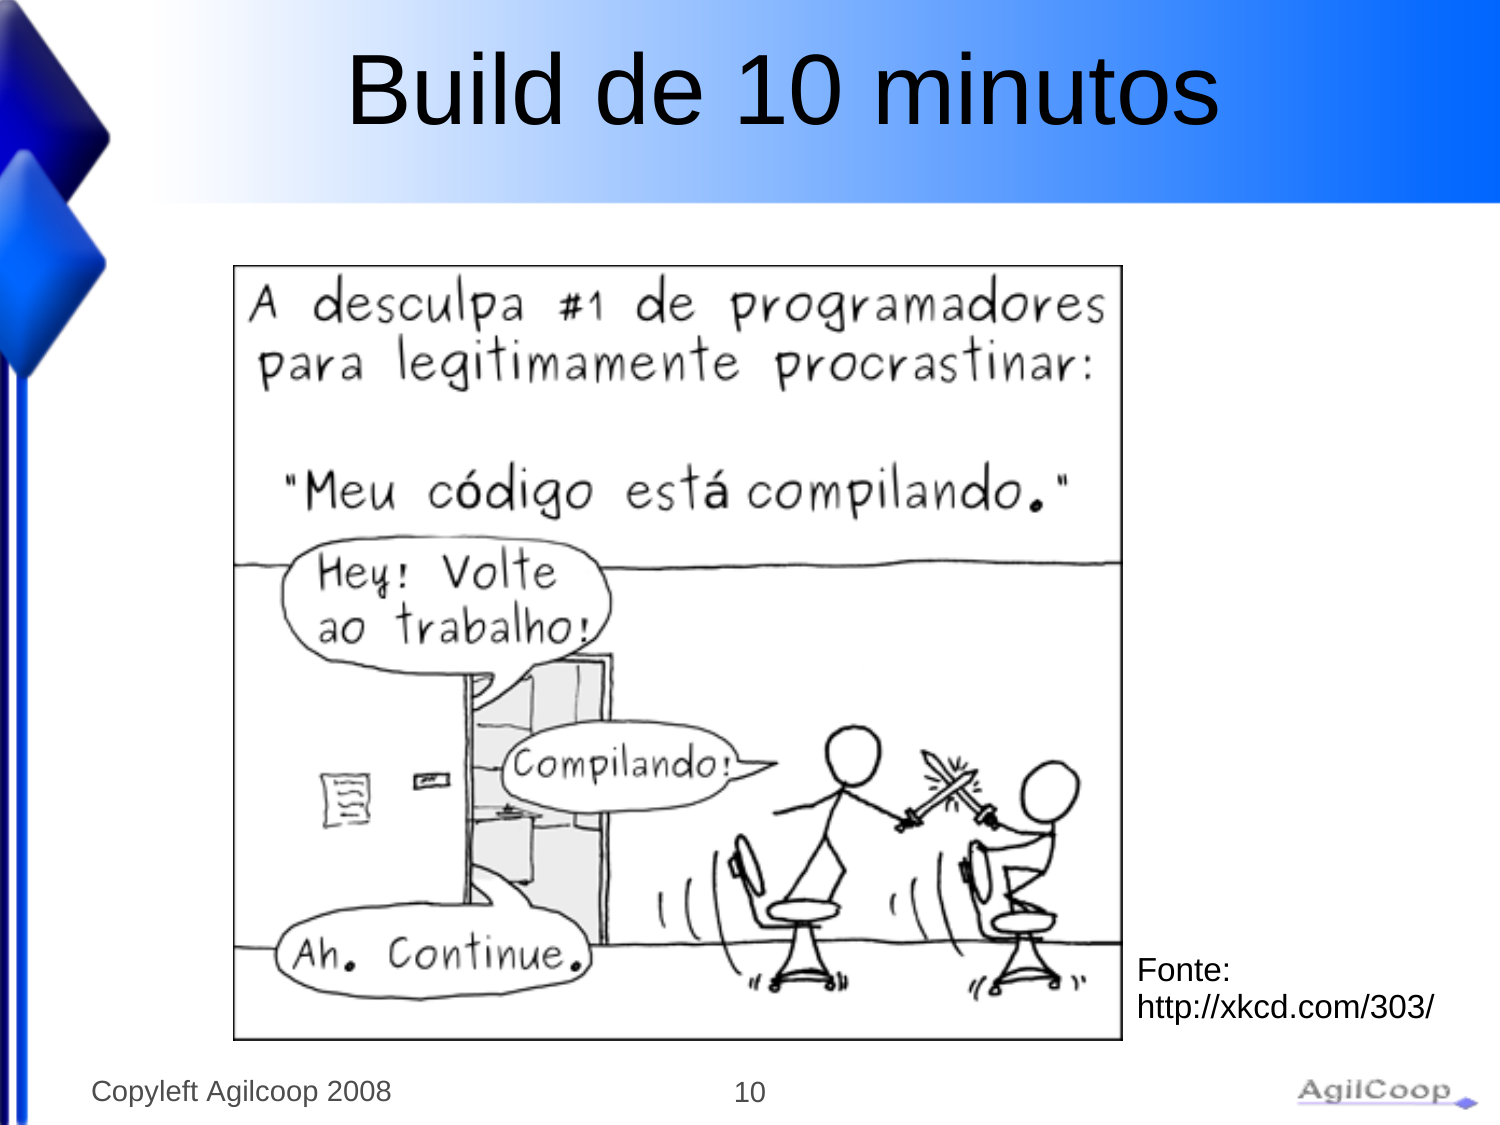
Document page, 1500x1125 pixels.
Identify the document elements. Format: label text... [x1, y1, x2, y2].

picture [0, 0, 1500, 1125]
text_box Fonte: http://xkcd.com/303/ [1122, 944, 1450, 1036]
title Build de 10 minutos [124, 8, 1426, 172]
